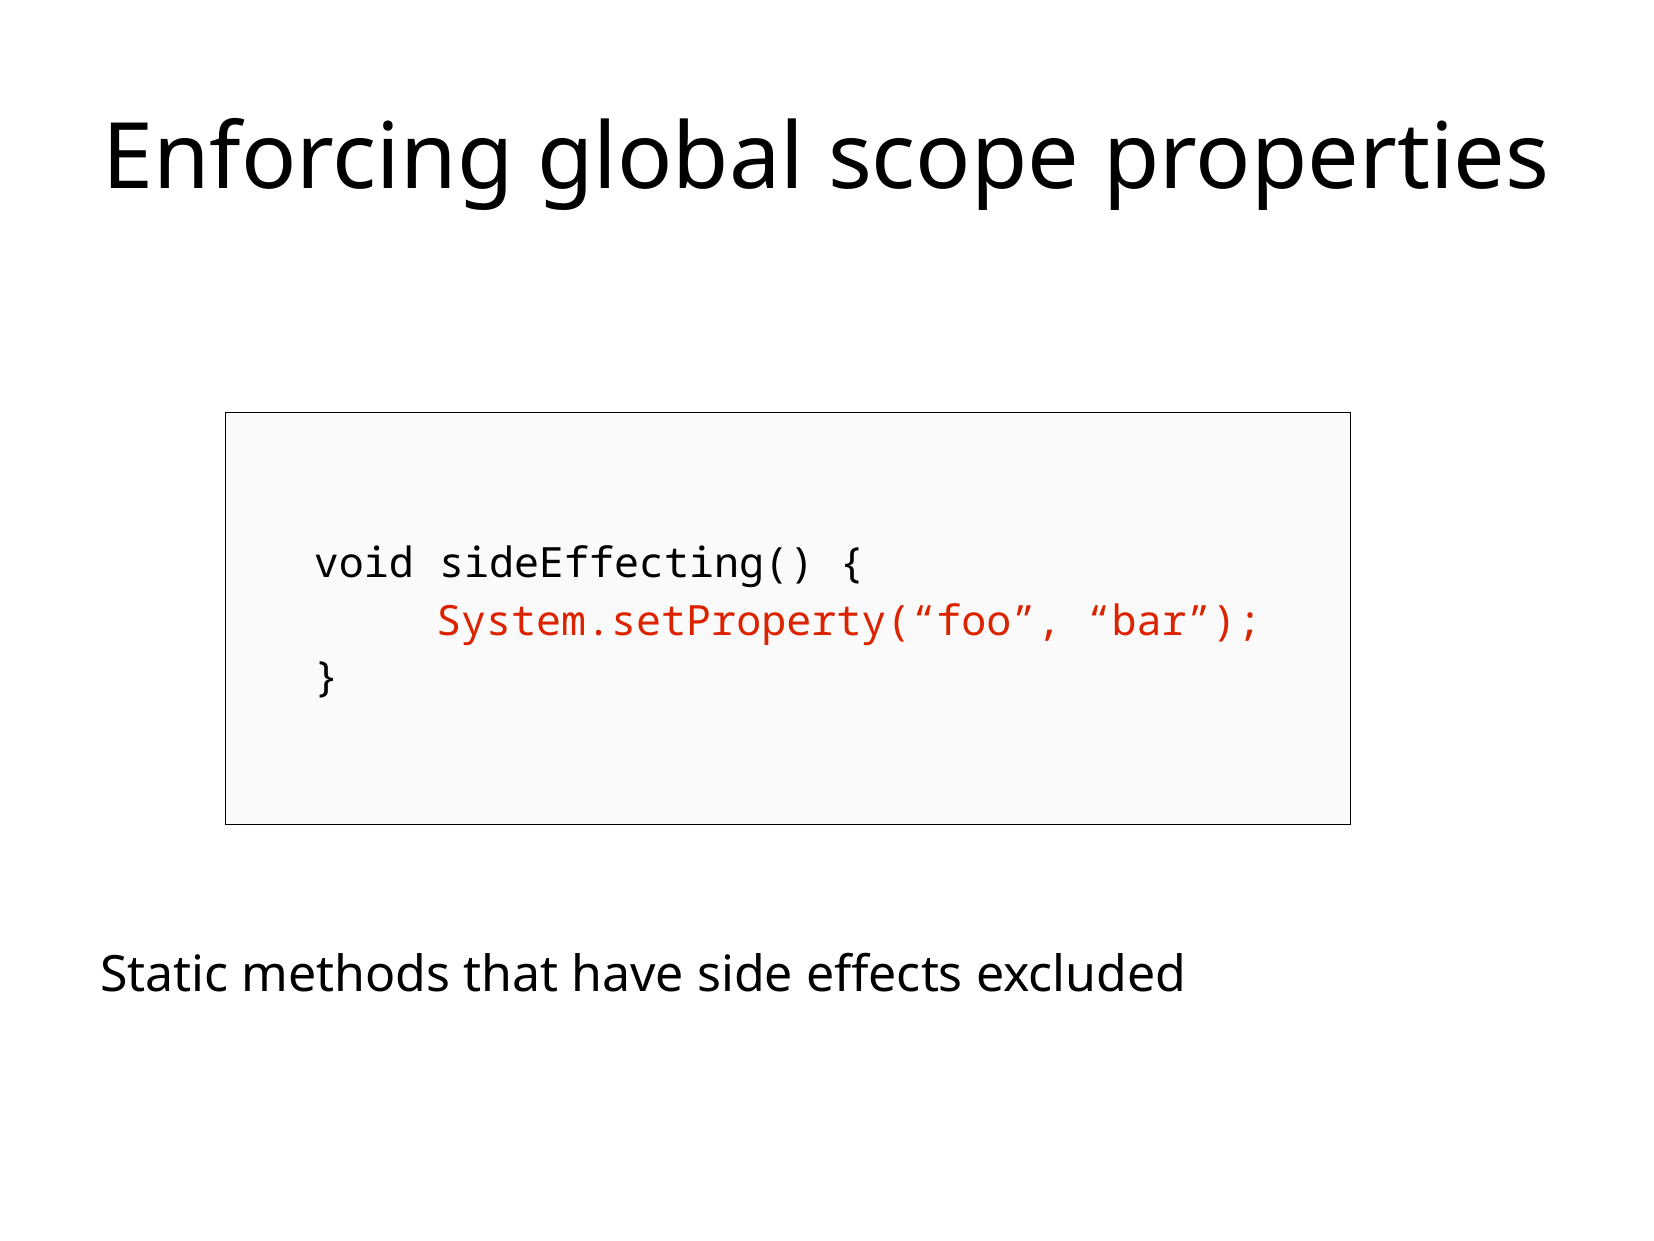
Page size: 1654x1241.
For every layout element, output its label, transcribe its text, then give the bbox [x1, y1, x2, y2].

text_box void sideEffecting() { System.setProperty(“foo”, “bar”); } [225, 412, 1351, 825]
list Static methods that have side effects excluded [82, 937, 1571, 1094]
title Enforcing global scope properties [82, 56, 1571, 250]
